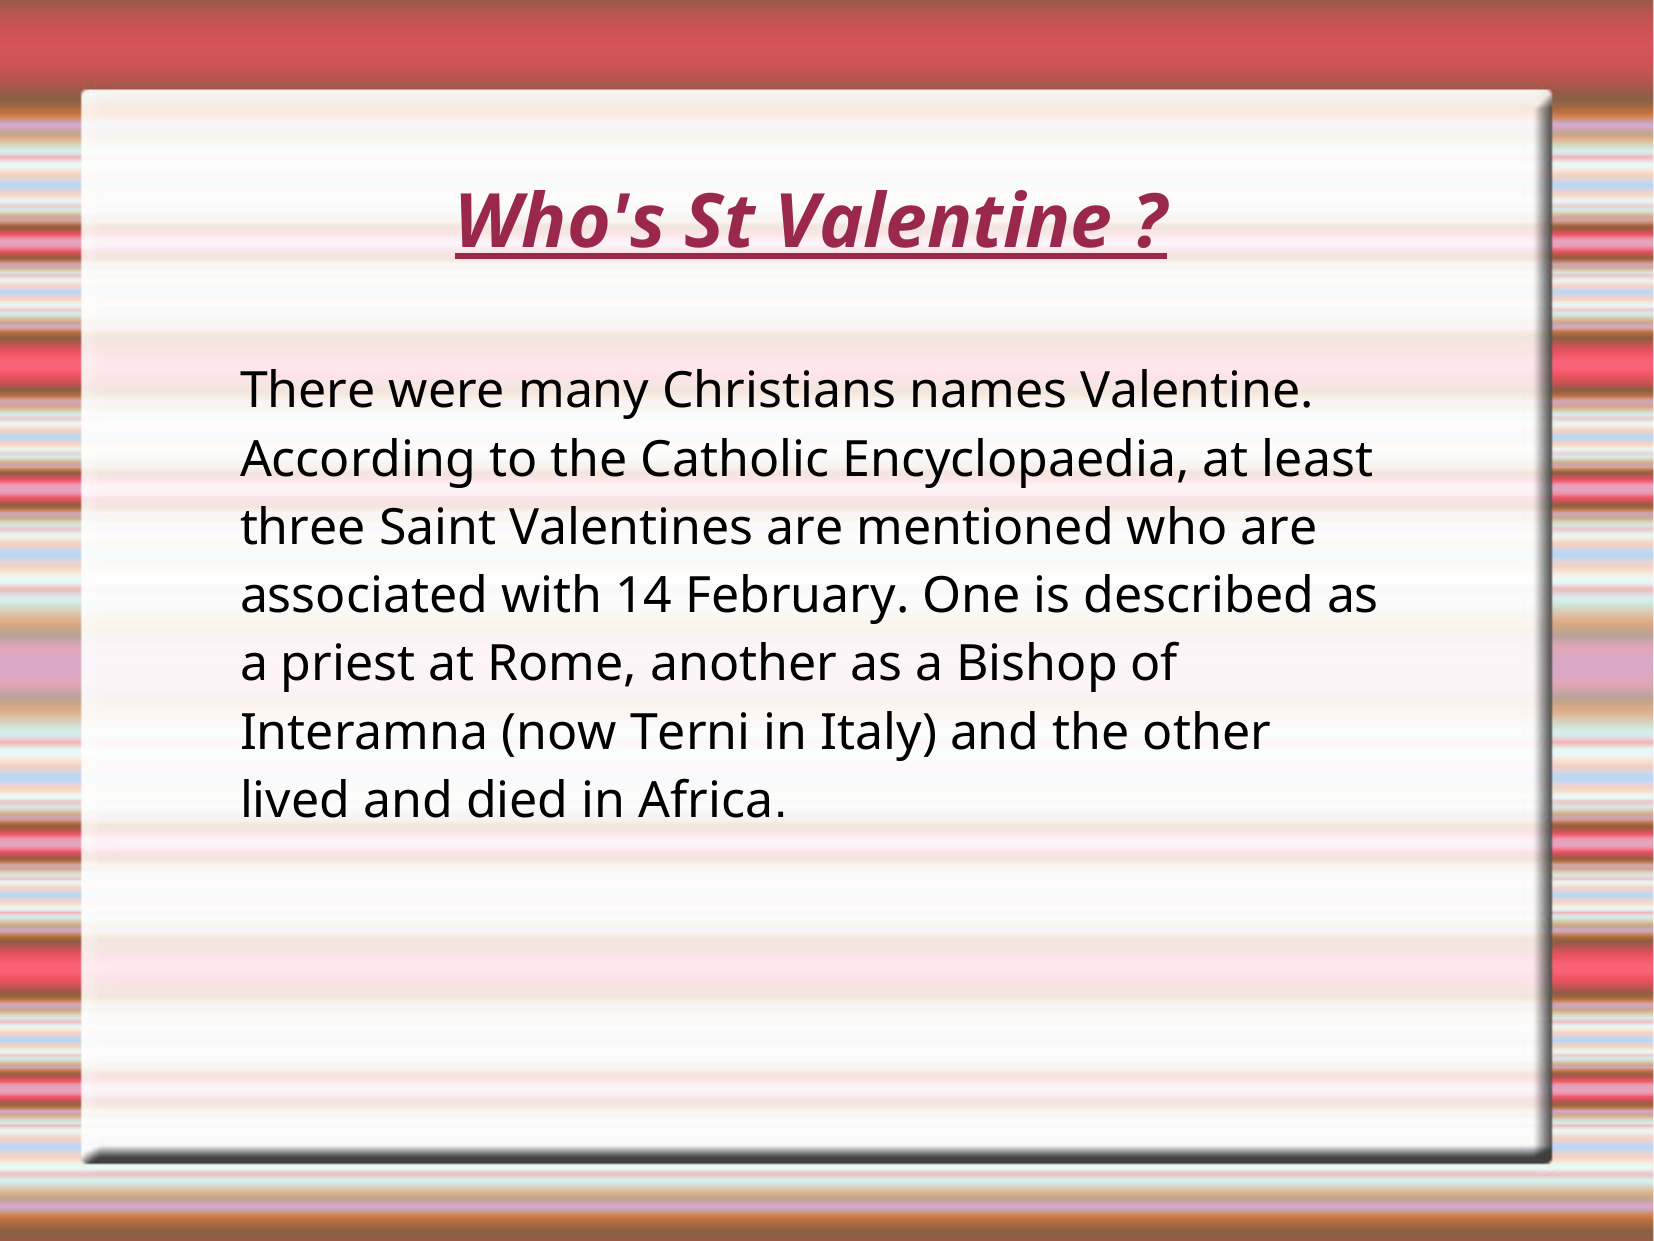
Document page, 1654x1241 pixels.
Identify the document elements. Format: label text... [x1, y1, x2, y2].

picture [0, 0, 1654, 1241]
title Who's St Valentine ? [88, 114, 1534, 322]
text_box There were many Christians names Valentine. According to the Catholic Encyclopaedia, at least three Saint Valentines are mentioned who are associated with 14 February. One is described as a priest at Rome, another as a Bishop of Interamna (now Terni in Italy) and the other lived and died in Africa. [240, 354, 1388, 871]
